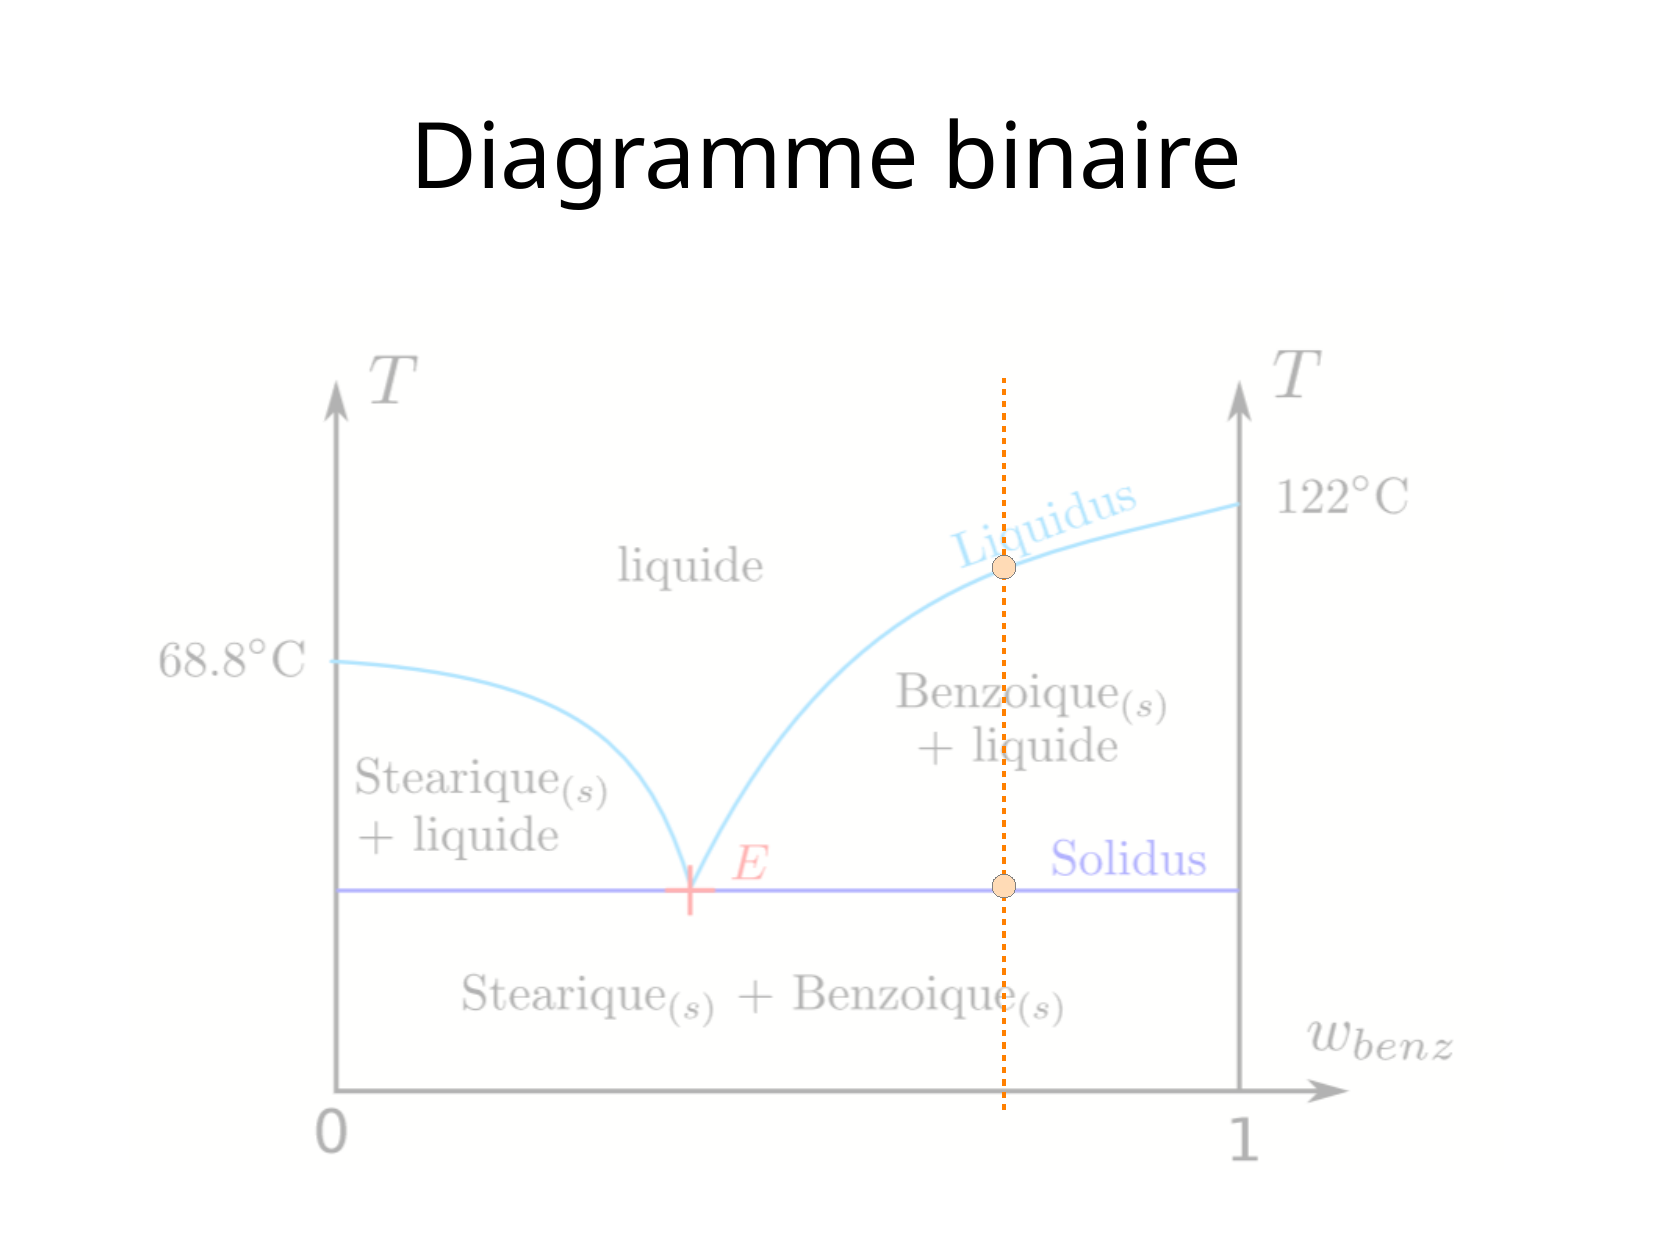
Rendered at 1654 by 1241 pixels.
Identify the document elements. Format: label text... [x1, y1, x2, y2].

text_box [992, 555, 1016, 579]
picture [129, 288, 1504, 1170]
text_box [992, 874, 1016, 898]
title Diagramme binaire [82, 49, 1571, 257]
